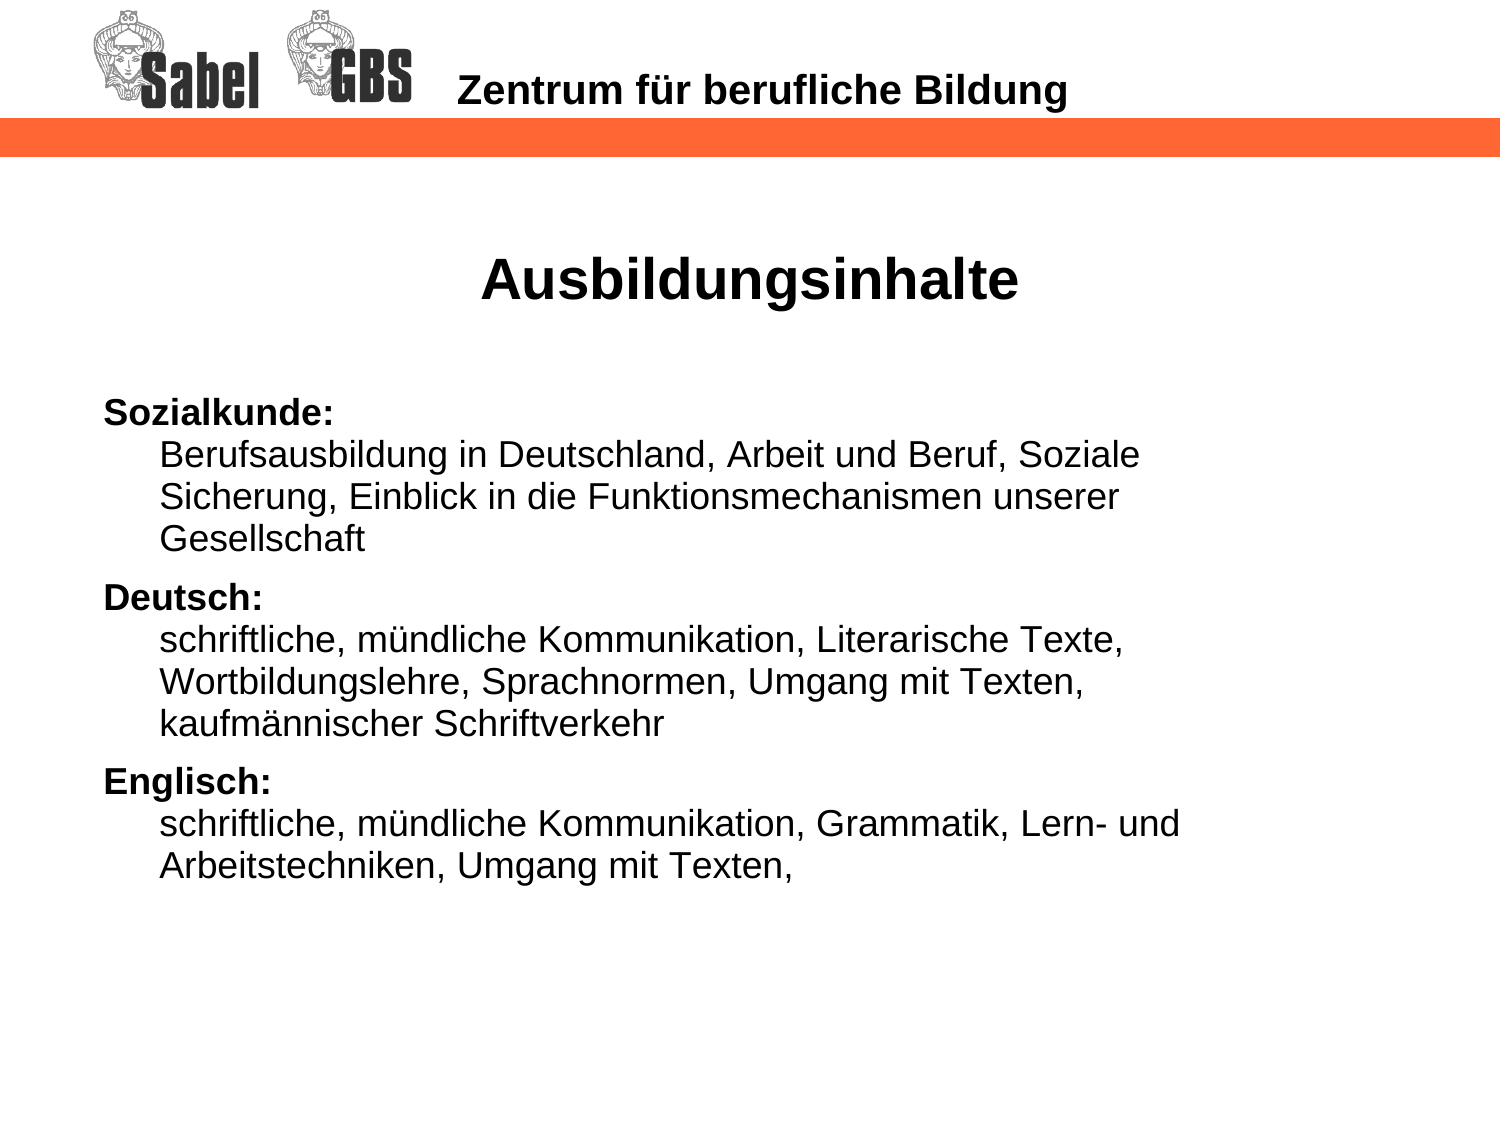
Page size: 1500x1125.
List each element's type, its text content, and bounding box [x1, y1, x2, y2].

list Sozialkunde: Berufsausbildung in Deutschland, Arbeit und Beruf, Soziale Sicherung, Einblick in die Funktionsmechanismen unserer Gesellschaft Deutsch: schriftliche, mündliche Kommunikation, Literarische Texte, Wortbildungslehre, Sprachnormen, Umgang mit Texten, kaufmännischer Schriftverkehr Englisch: schriftliche, mündliche Kommunikation, Grammatik, Lern- und Arbeitstechniken, Umgang mit Texten, [88, 383, 1241, 1030]
picture [88, 0, 264, 118]
picture [265, 0, 433, 113]
title Ausbildungsinhalte [112, 236, 1388, 323]
